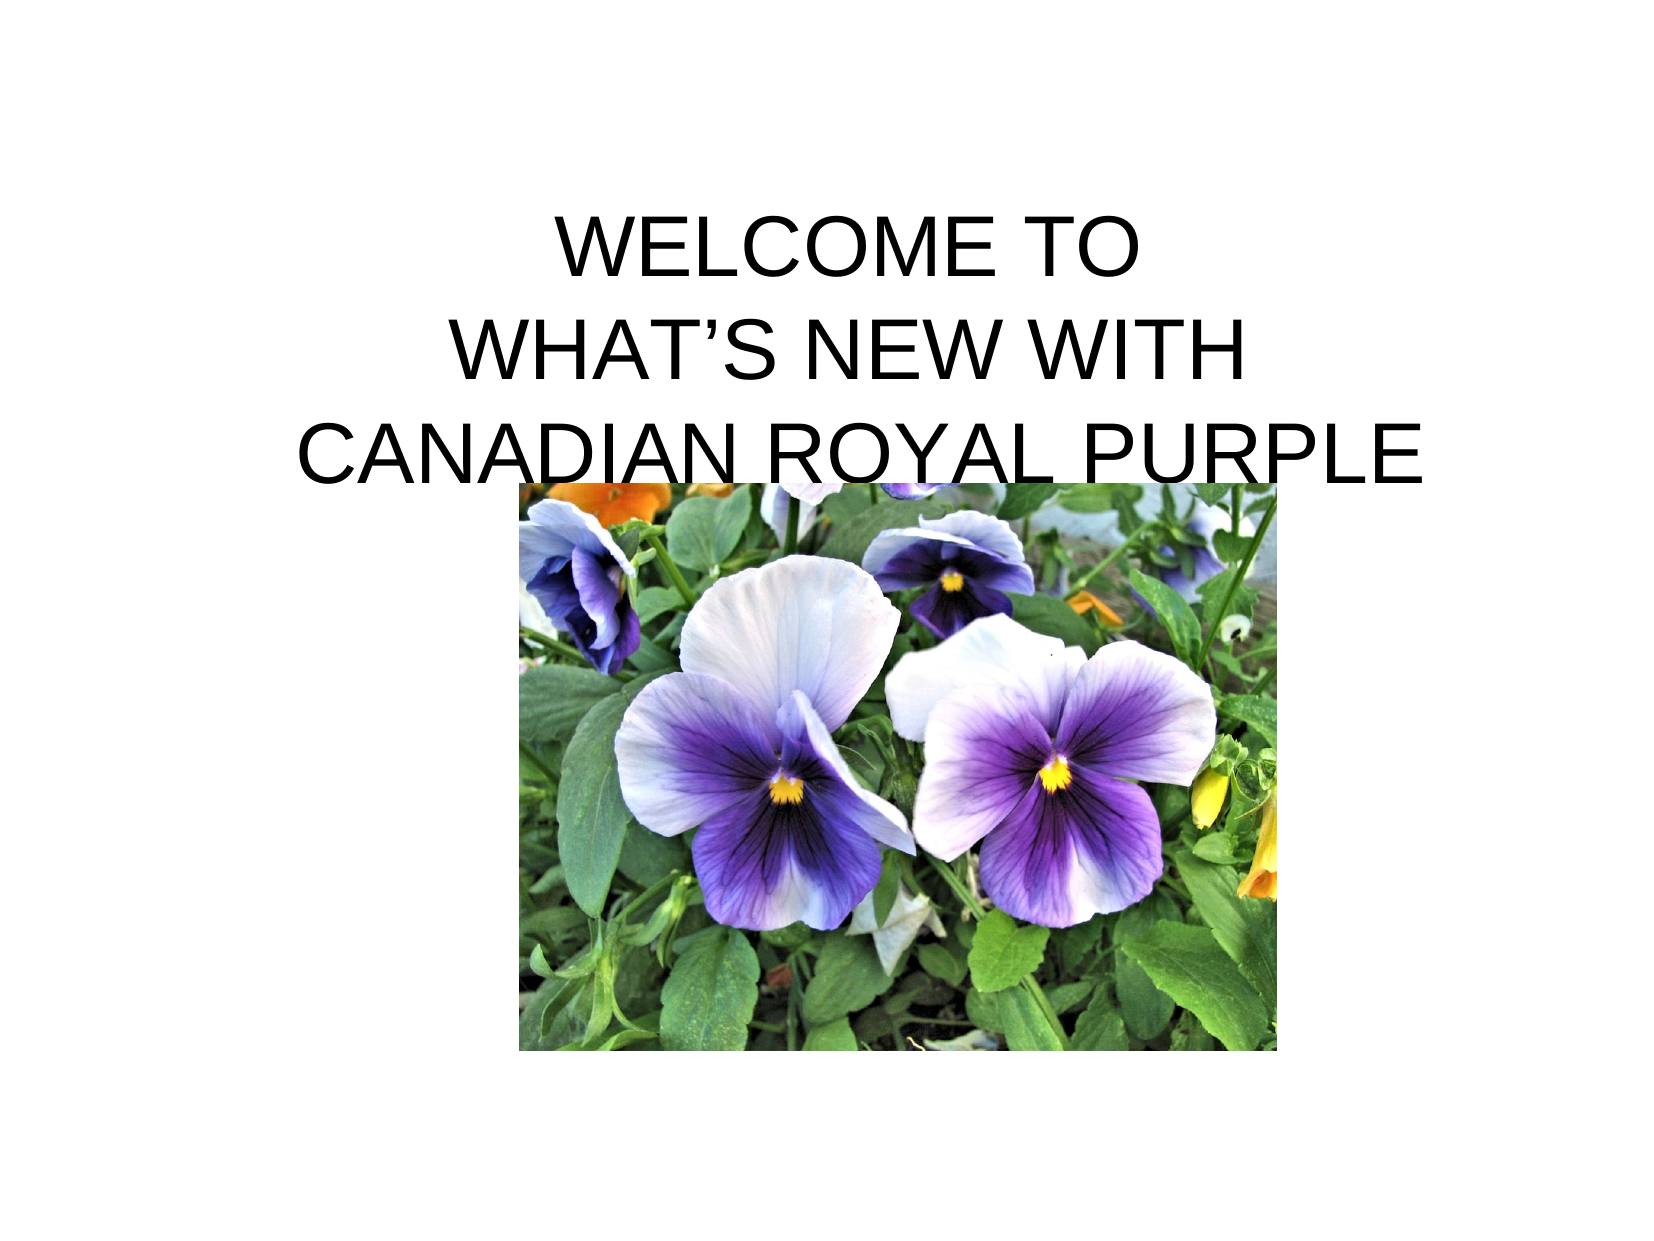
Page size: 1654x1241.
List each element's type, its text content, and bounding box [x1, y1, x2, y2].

title WELCOME TO WHAT’S NEW WITH CANADIAN ROYAL PURPLE [149, 189, 1573, 514]
picture [519, 483, 1277, 1051]
